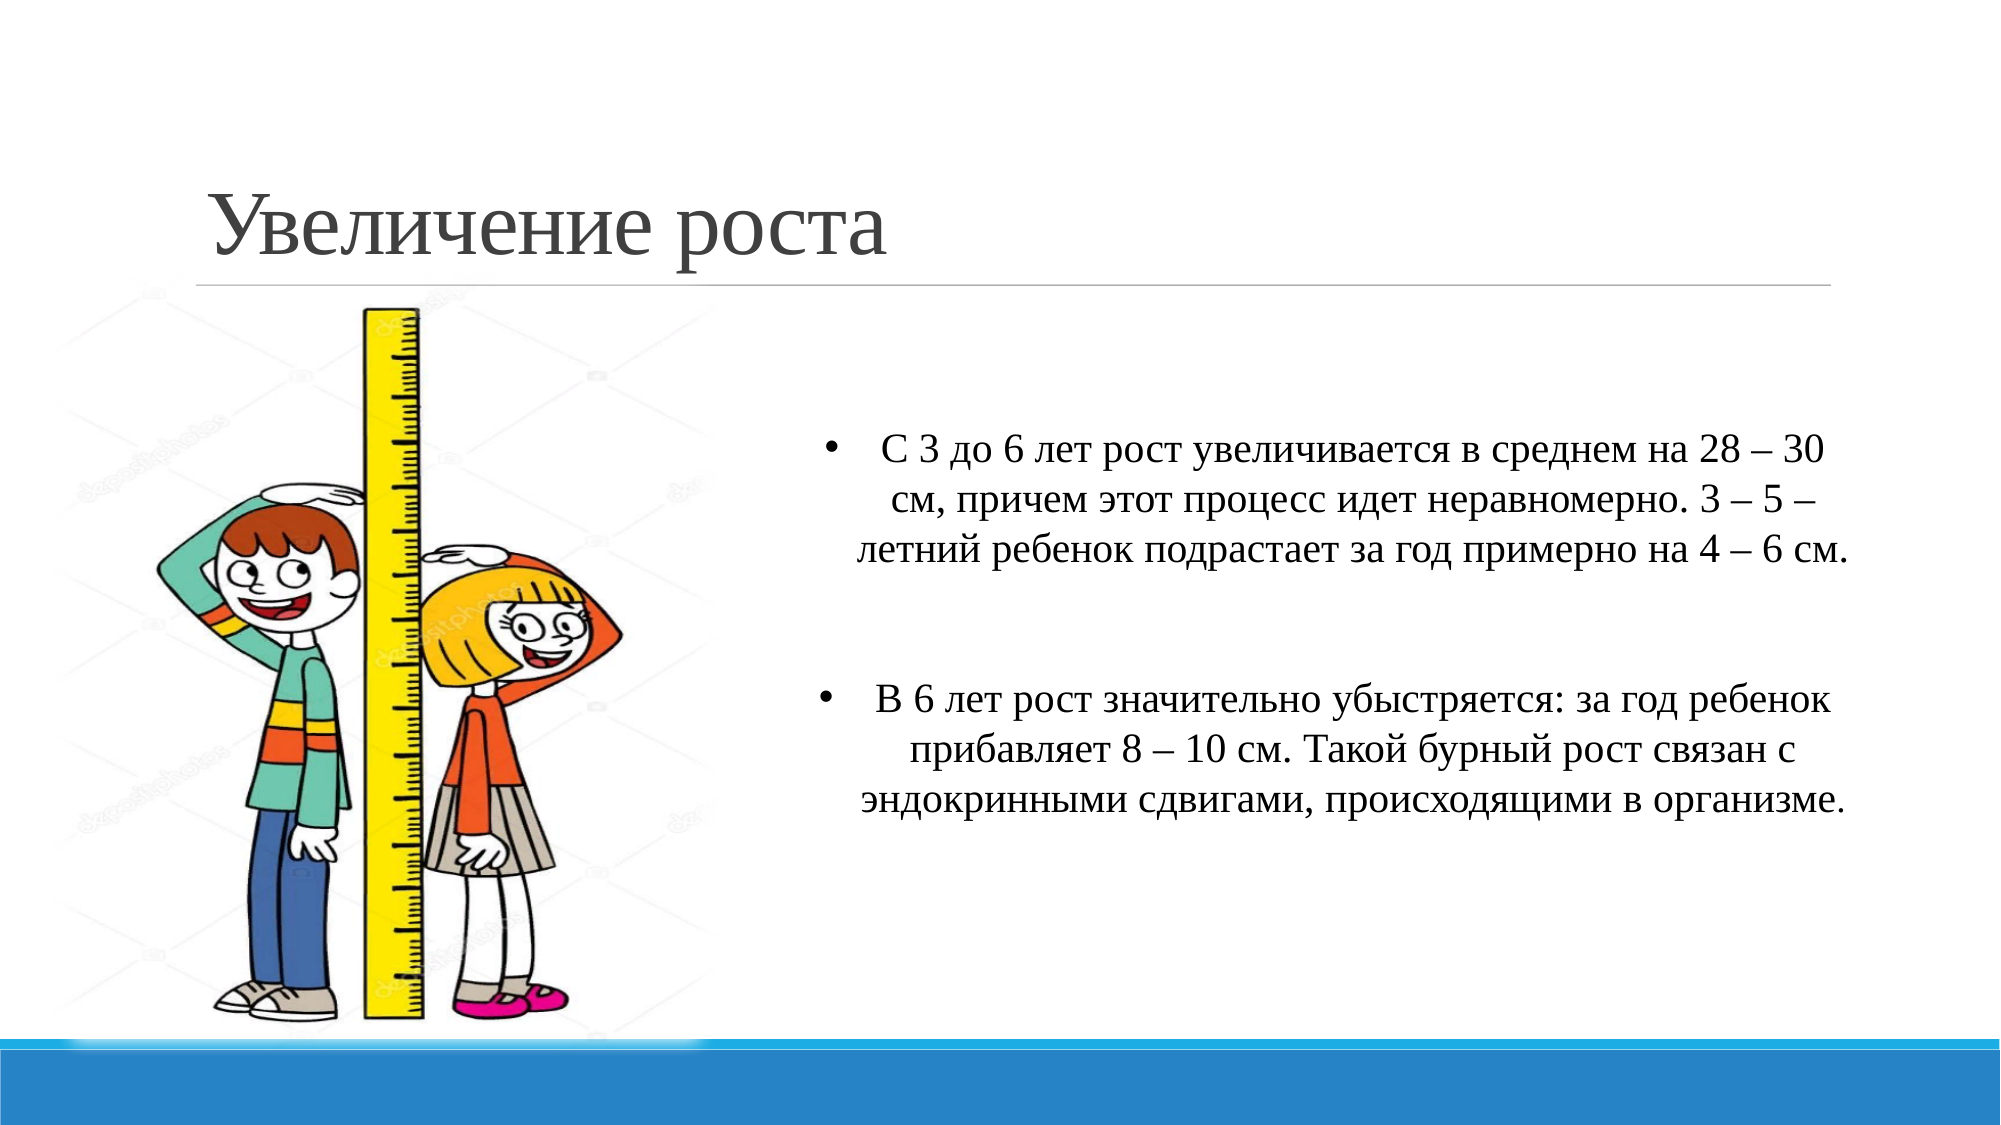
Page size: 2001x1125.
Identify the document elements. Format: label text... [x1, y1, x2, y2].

picture [54, 273, 718, 1059]
text_box С 3 до 6 лет рост увеличивается в среднем на 28 – 30 см, причем этот процесс идет неравномерно. 3 – 5 – летний ребенок подрастает за год примерно на 4 – 6 см. В 6 лет рост значительно убыстряется: за год ребенок прибавляет 8 – 10 см. Такой бурный рост связан с эндокринными сдвигами, происходящими в организме. [782, 413, 1869, 829]
title Увеличение роста [190, 42, 1841, 281]
